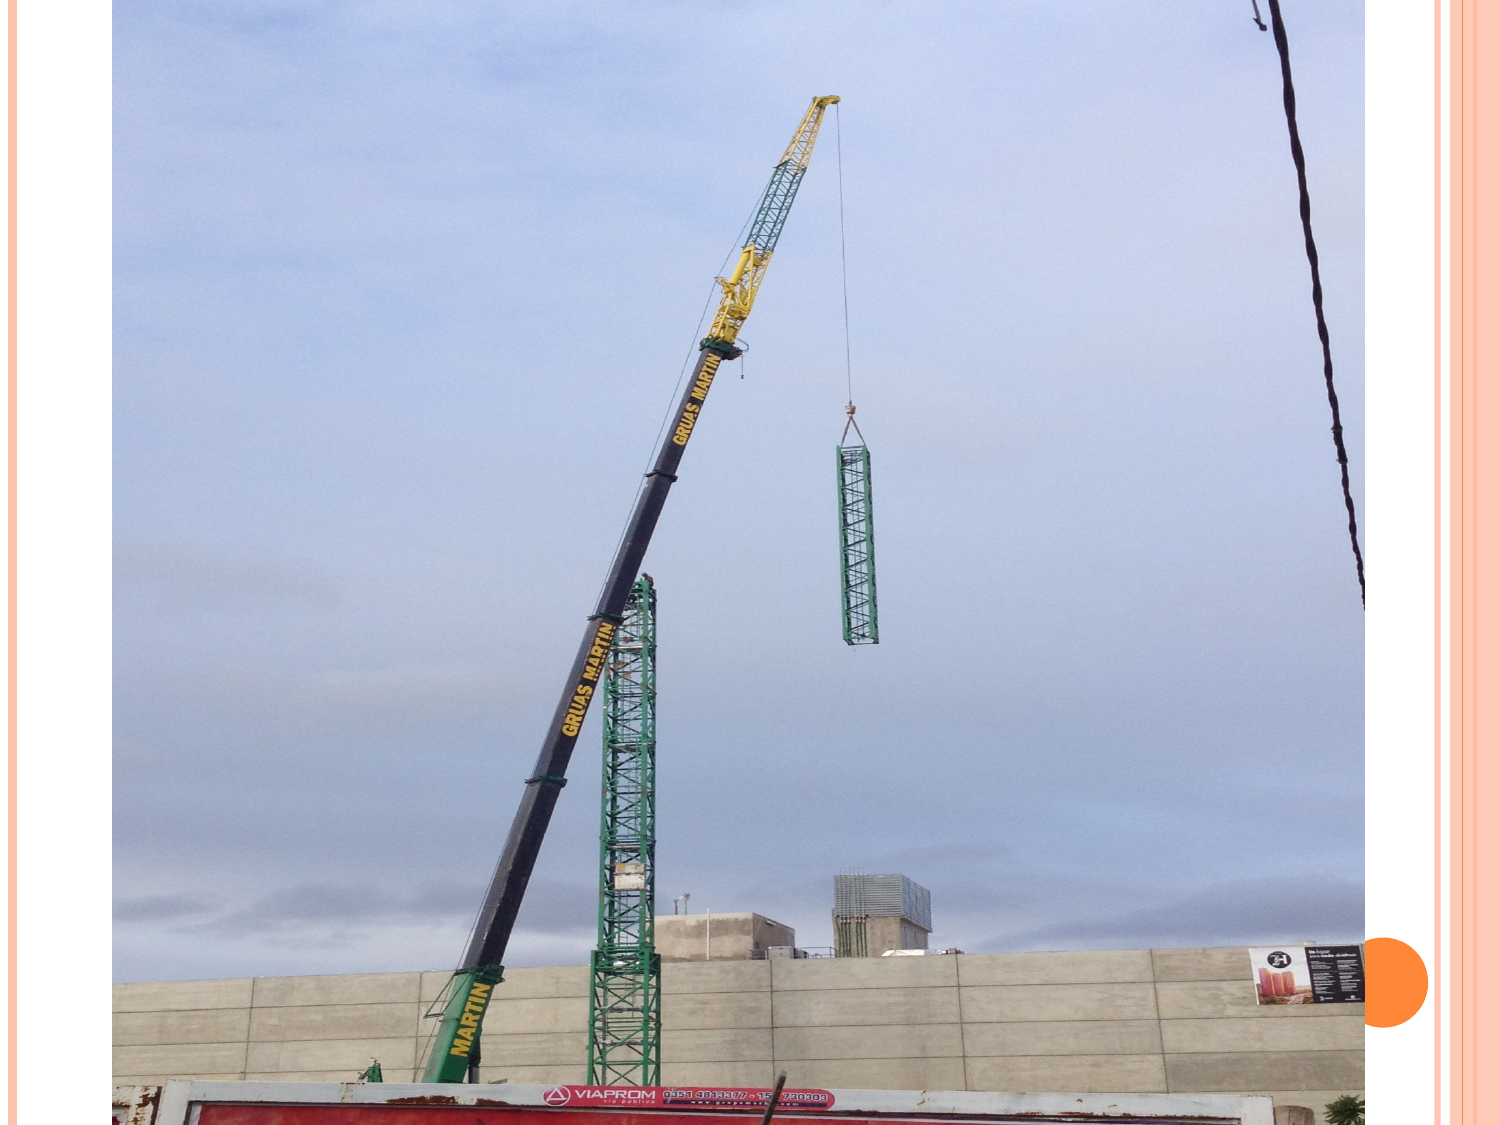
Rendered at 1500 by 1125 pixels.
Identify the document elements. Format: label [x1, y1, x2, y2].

picture [112, 0, 1365, 1125]
